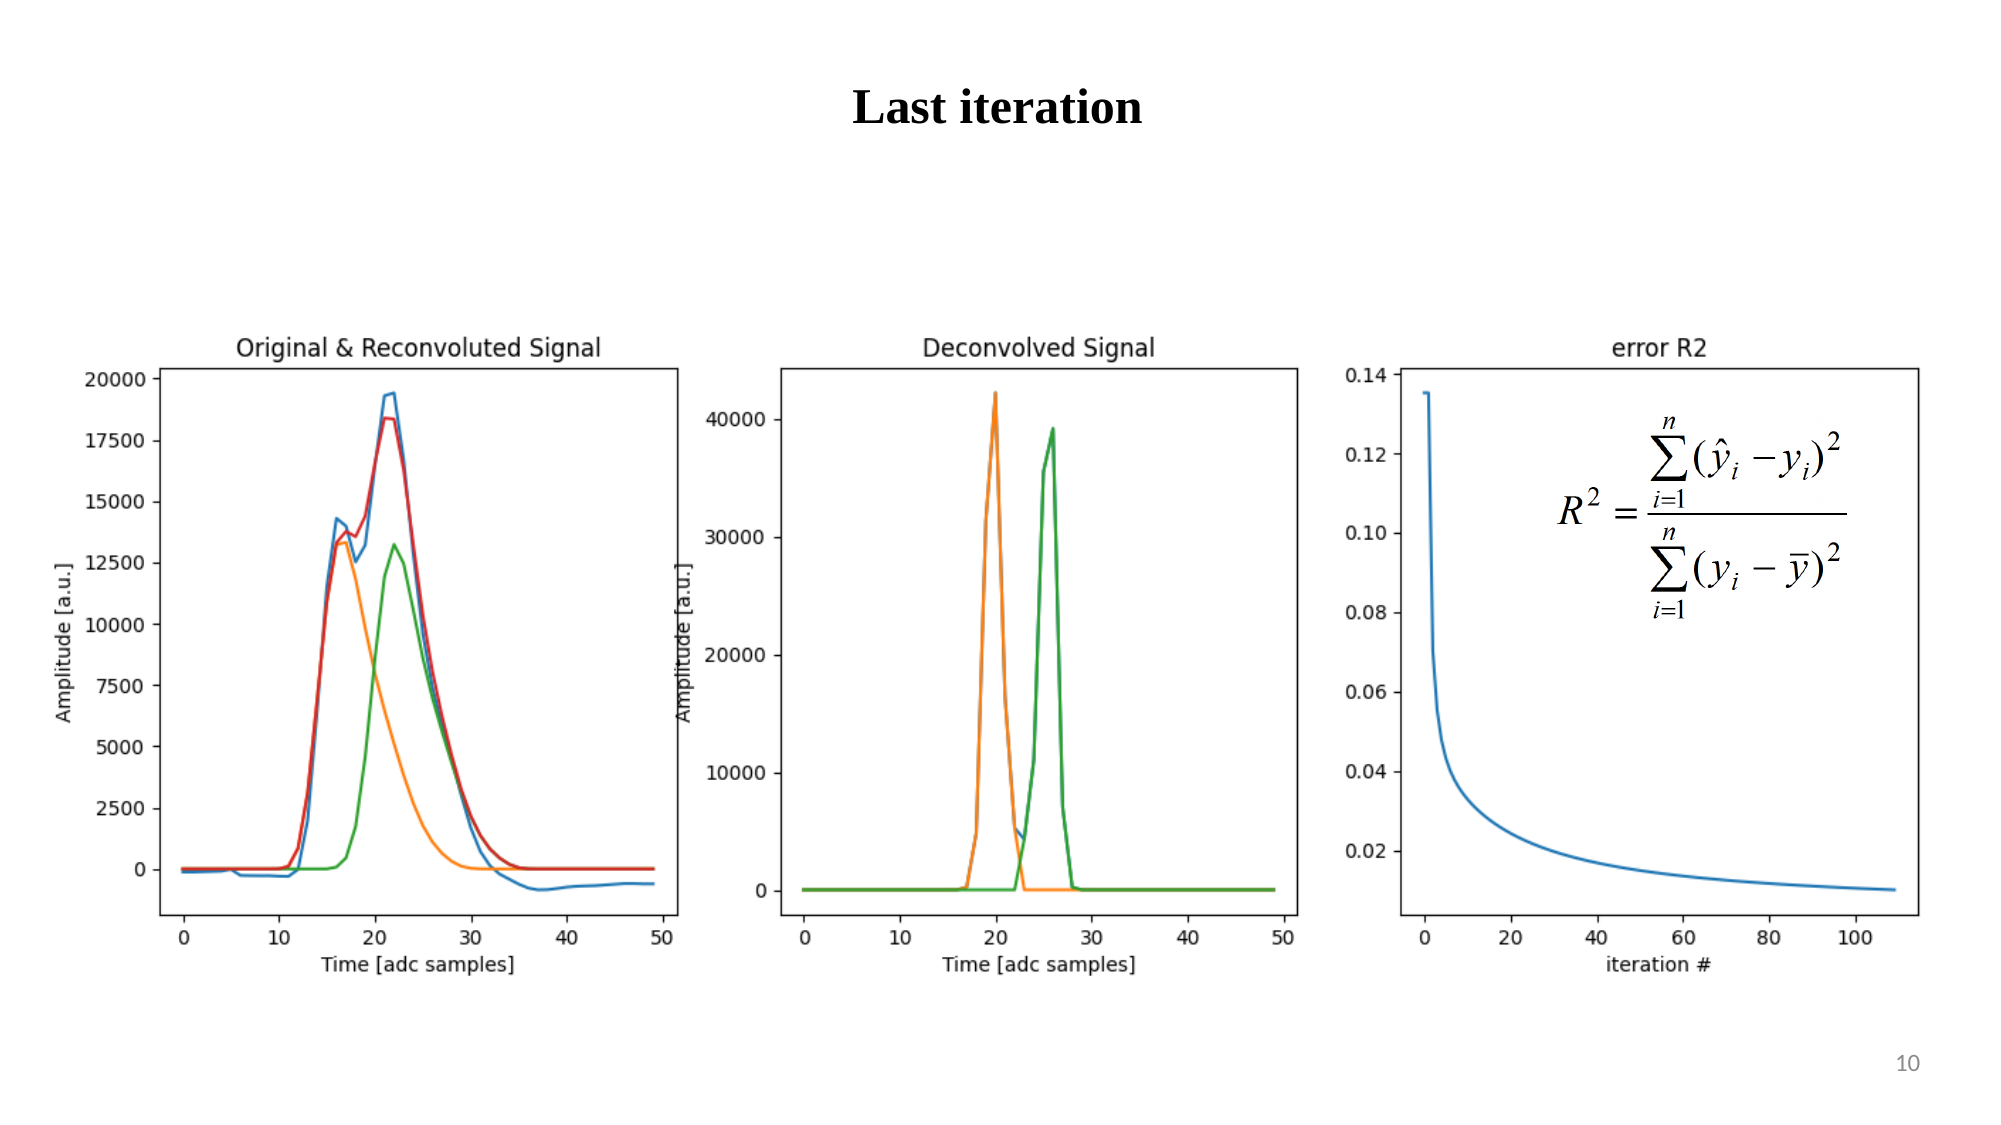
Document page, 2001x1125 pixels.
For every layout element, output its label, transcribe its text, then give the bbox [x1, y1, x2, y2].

text_box Last iteration [90, 71, 1906, 142]
text_box <номер> [1485, 1035, 1936, 1096]
picture [23, 283, 1979, 993]
